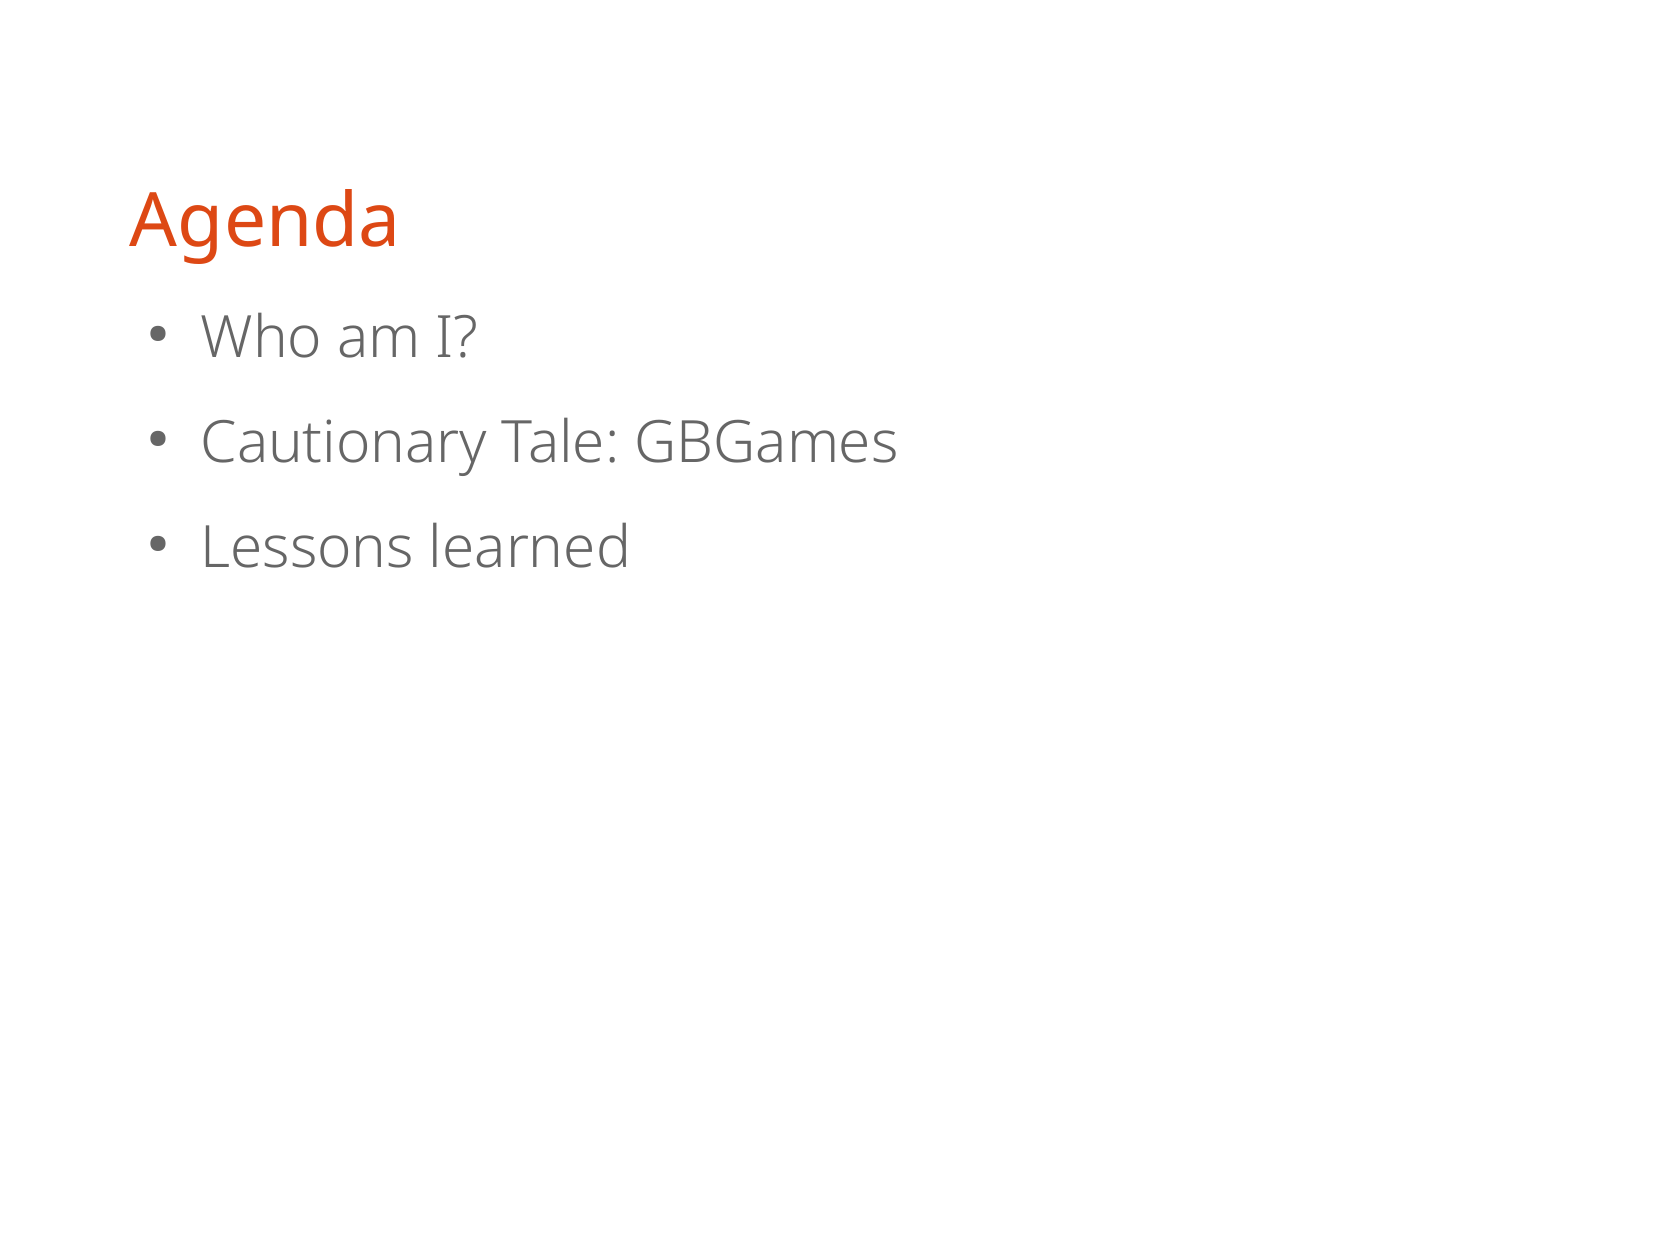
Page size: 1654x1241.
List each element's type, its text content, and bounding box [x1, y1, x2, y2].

title Agenda [129, 153, 1518, 281]
list Who am I? Cautionary Tale: GBGames Lessons learned [129, 295, 1518, 1010]
